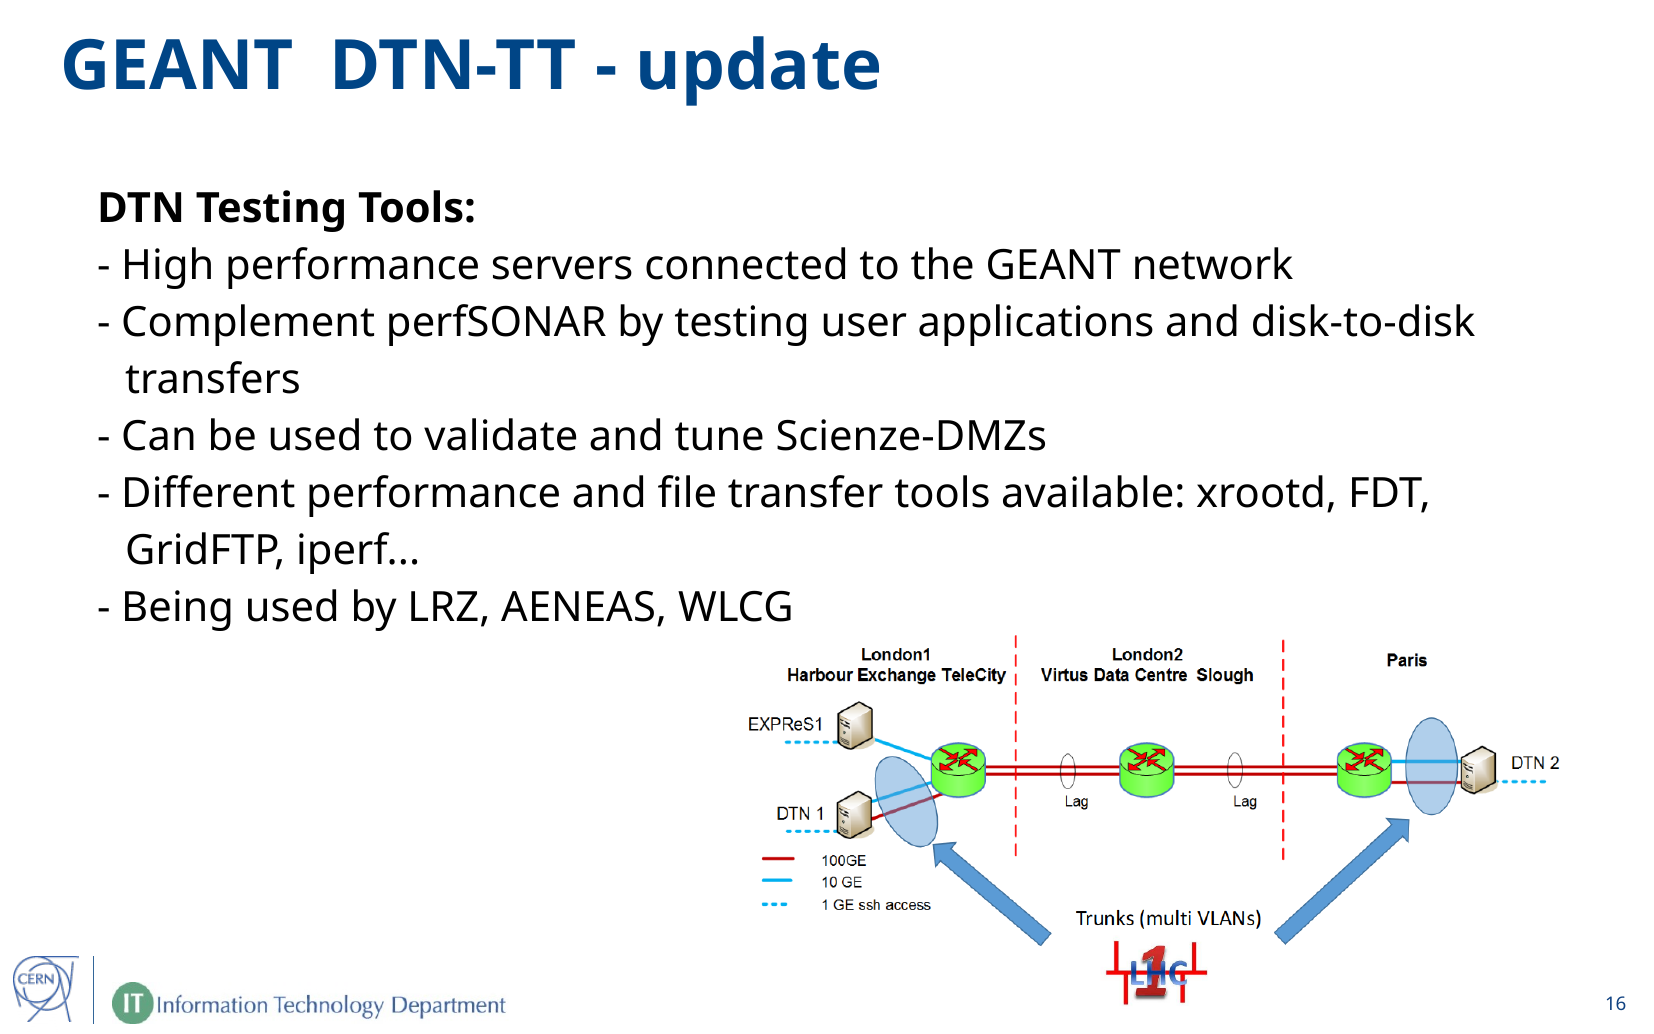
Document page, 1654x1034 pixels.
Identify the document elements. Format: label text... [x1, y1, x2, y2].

title GEANT DTN-TT - update [60, 0, 1528, 138]
picture [1496, 617, 1564, 1017]
text_box DTN Testing Tools: - High performance servers connected to the GEANT network - Complement perfSONAR by testing user applications and disk-to-disk transfers - Can be used to validate and tune Scienze-DMZs - Different performance and file transfer tools available: xrootd, FDT, GridFTP, iperf... - Being used by LRZ, AENEAS, WLCG [82, 170, 1496, 1034]
picture [13, 956, 79, 1032]
